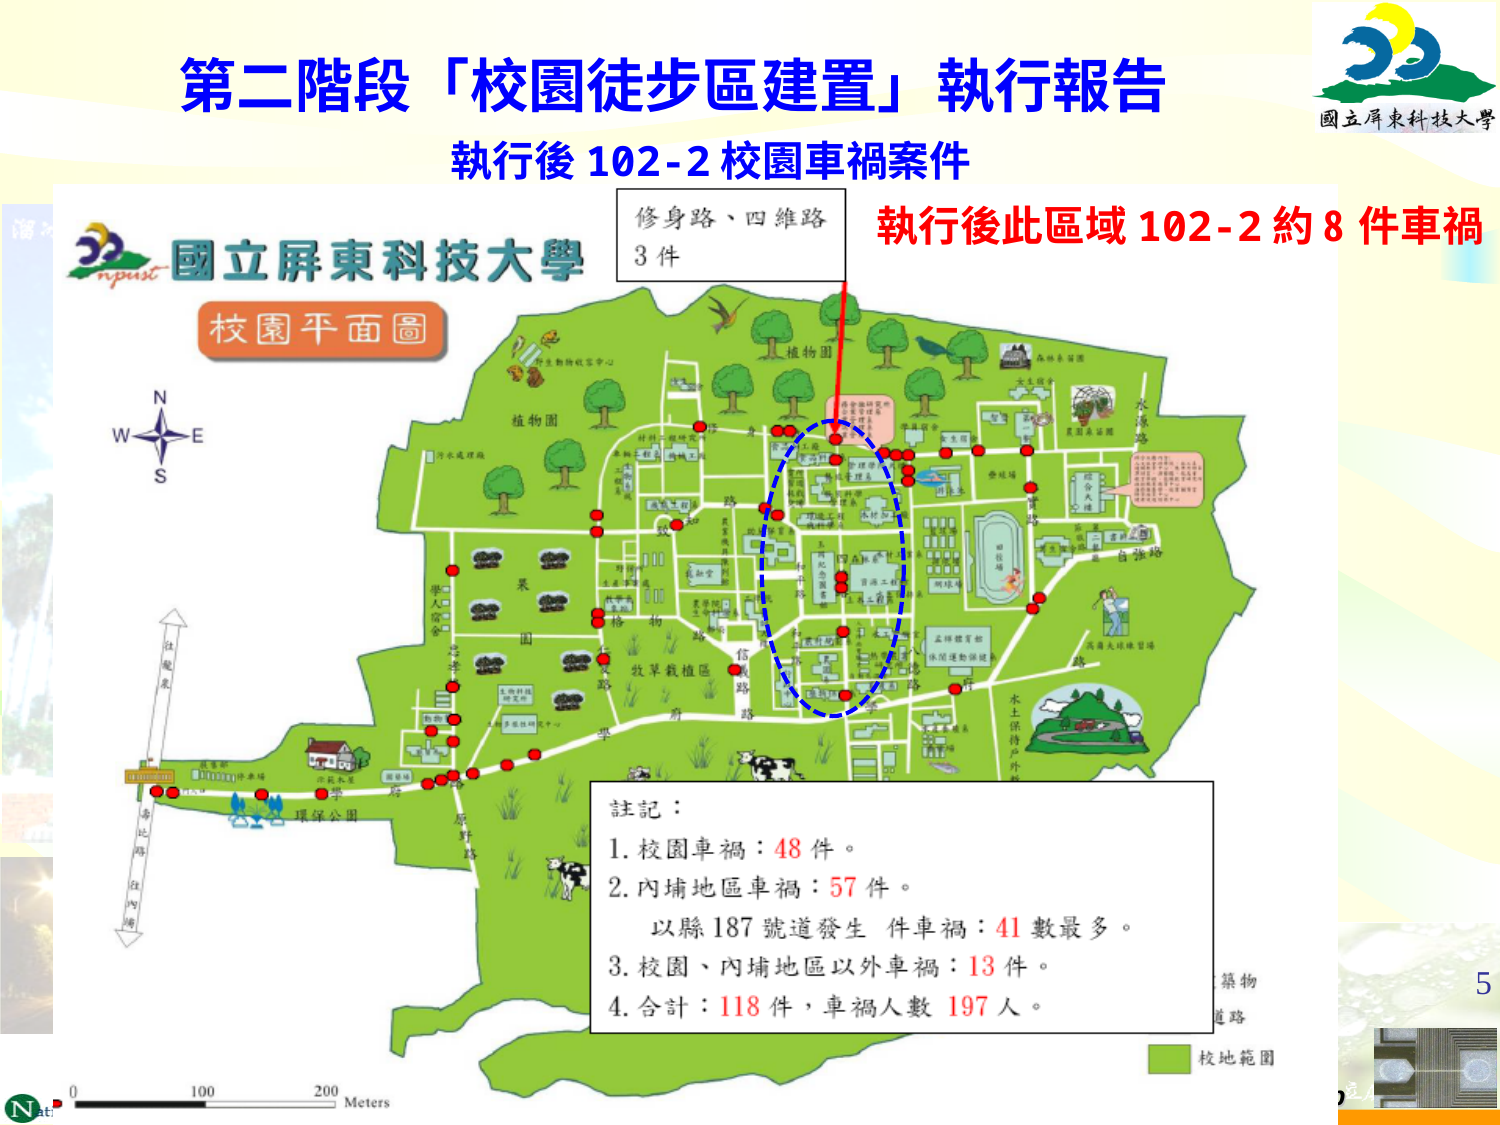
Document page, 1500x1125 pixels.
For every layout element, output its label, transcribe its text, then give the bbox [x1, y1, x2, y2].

picture [1312, 2, 1496, 133]
text_box 執行後102-2校園車禍案件 [442, 125, 1046, 197]
picture [0, 184, 1500, 1125]
text_box 第二階段「校園徒步區建置」執行報告 [171, 42, 1211, 126]
text_box 執行後此區域102-2約8件車禍 [868, 184, 1492, 315]
